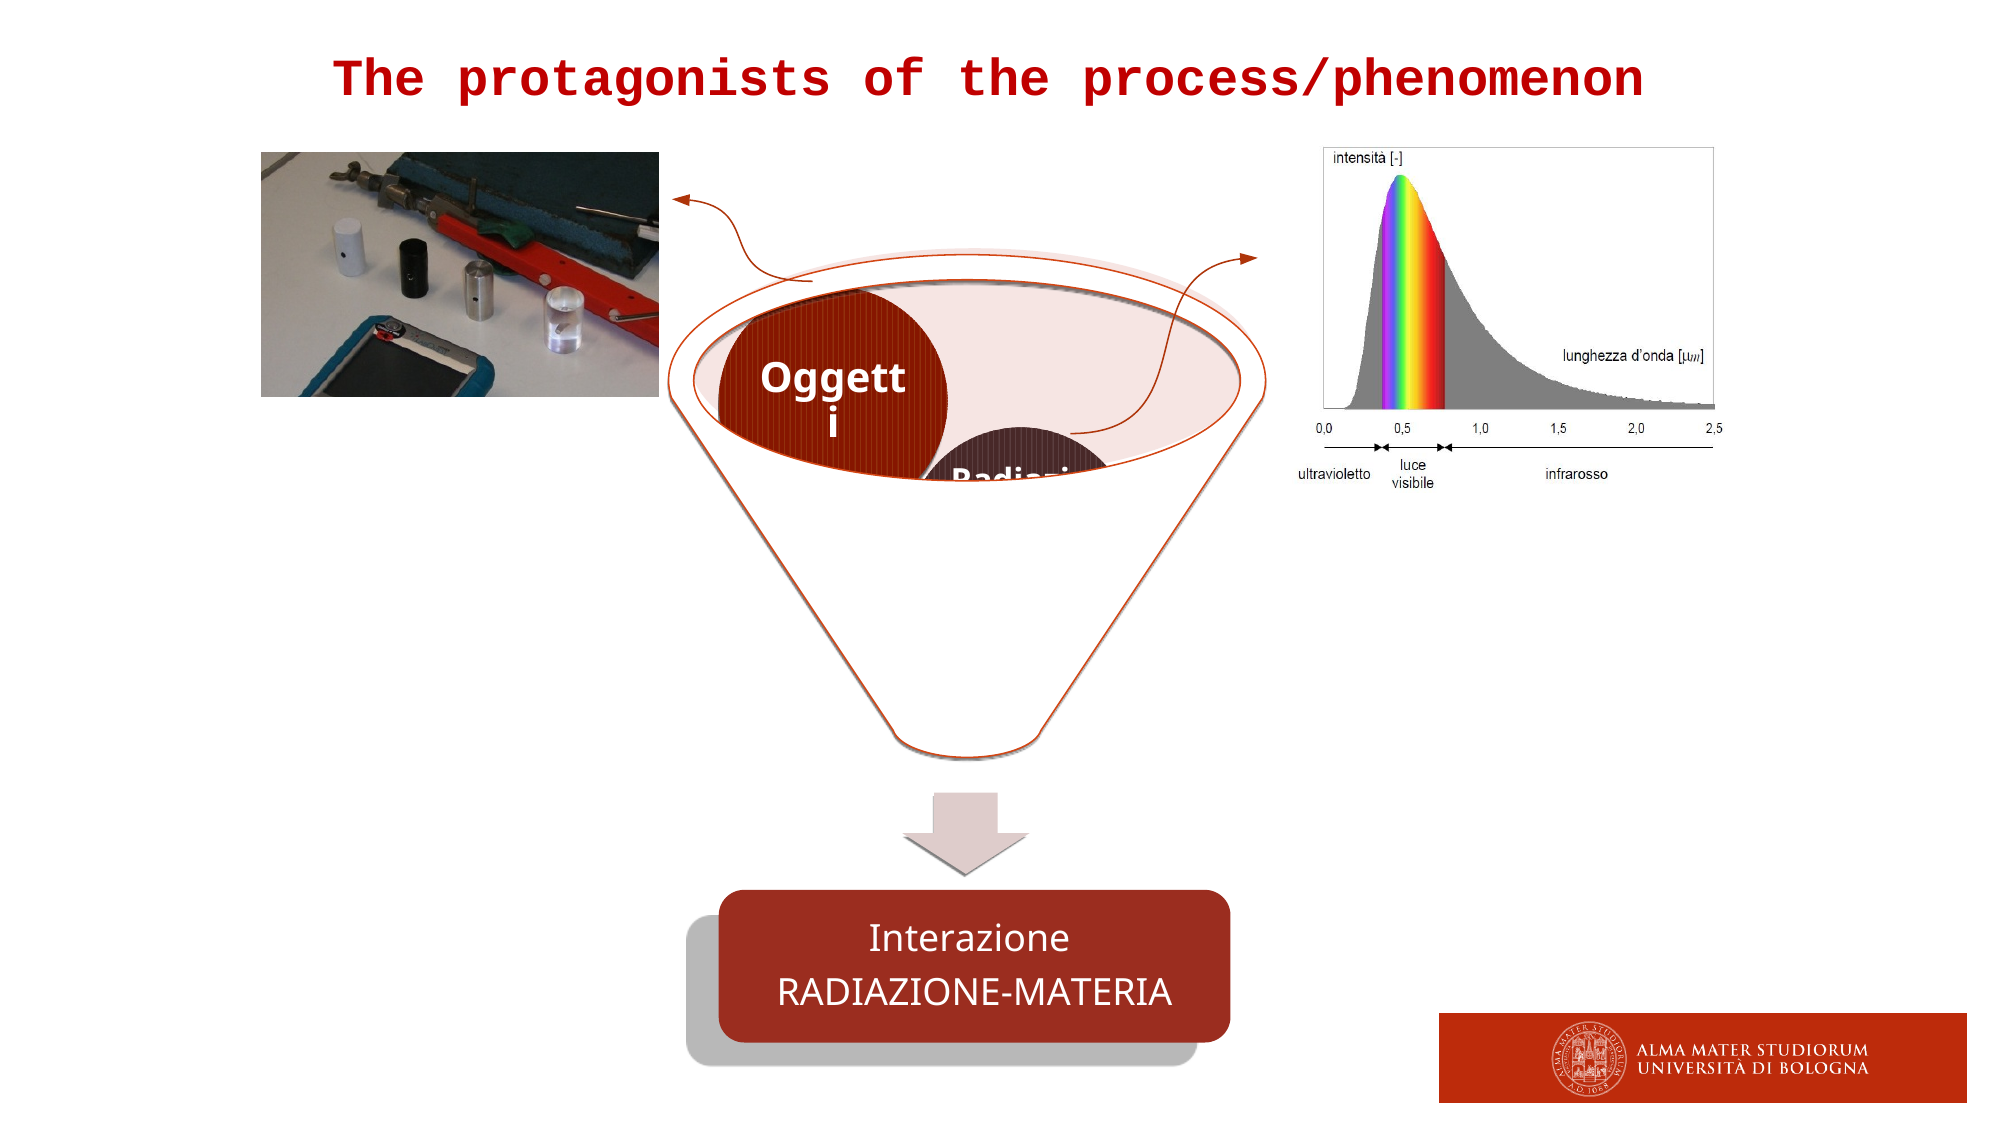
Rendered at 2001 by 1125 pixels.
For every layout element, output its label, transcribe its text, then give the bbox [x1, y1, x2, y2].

text_box [718, 889, 1223, 1035]
picture [1292, 135, 1730, 493]
text_box [902, 792, 1030, 874]
picture [261, 152, 659, 397]
text_box [1224, 898, 1231, 1034]
text_box [668, 248, 1266, 758]
text_box Radiazione Elettro-magnetica [939, 460, 1102, 480]
text_box Interazione RADIAZIONE-MATERIA [726, 897, 1224, 1036]
text_box Oggetti [752, 320, 915, 478]
text_box The protagonists of the process/phenomenon [285, 35, 1692, 114]
text_box [727, 1036, 1222, 1043]
